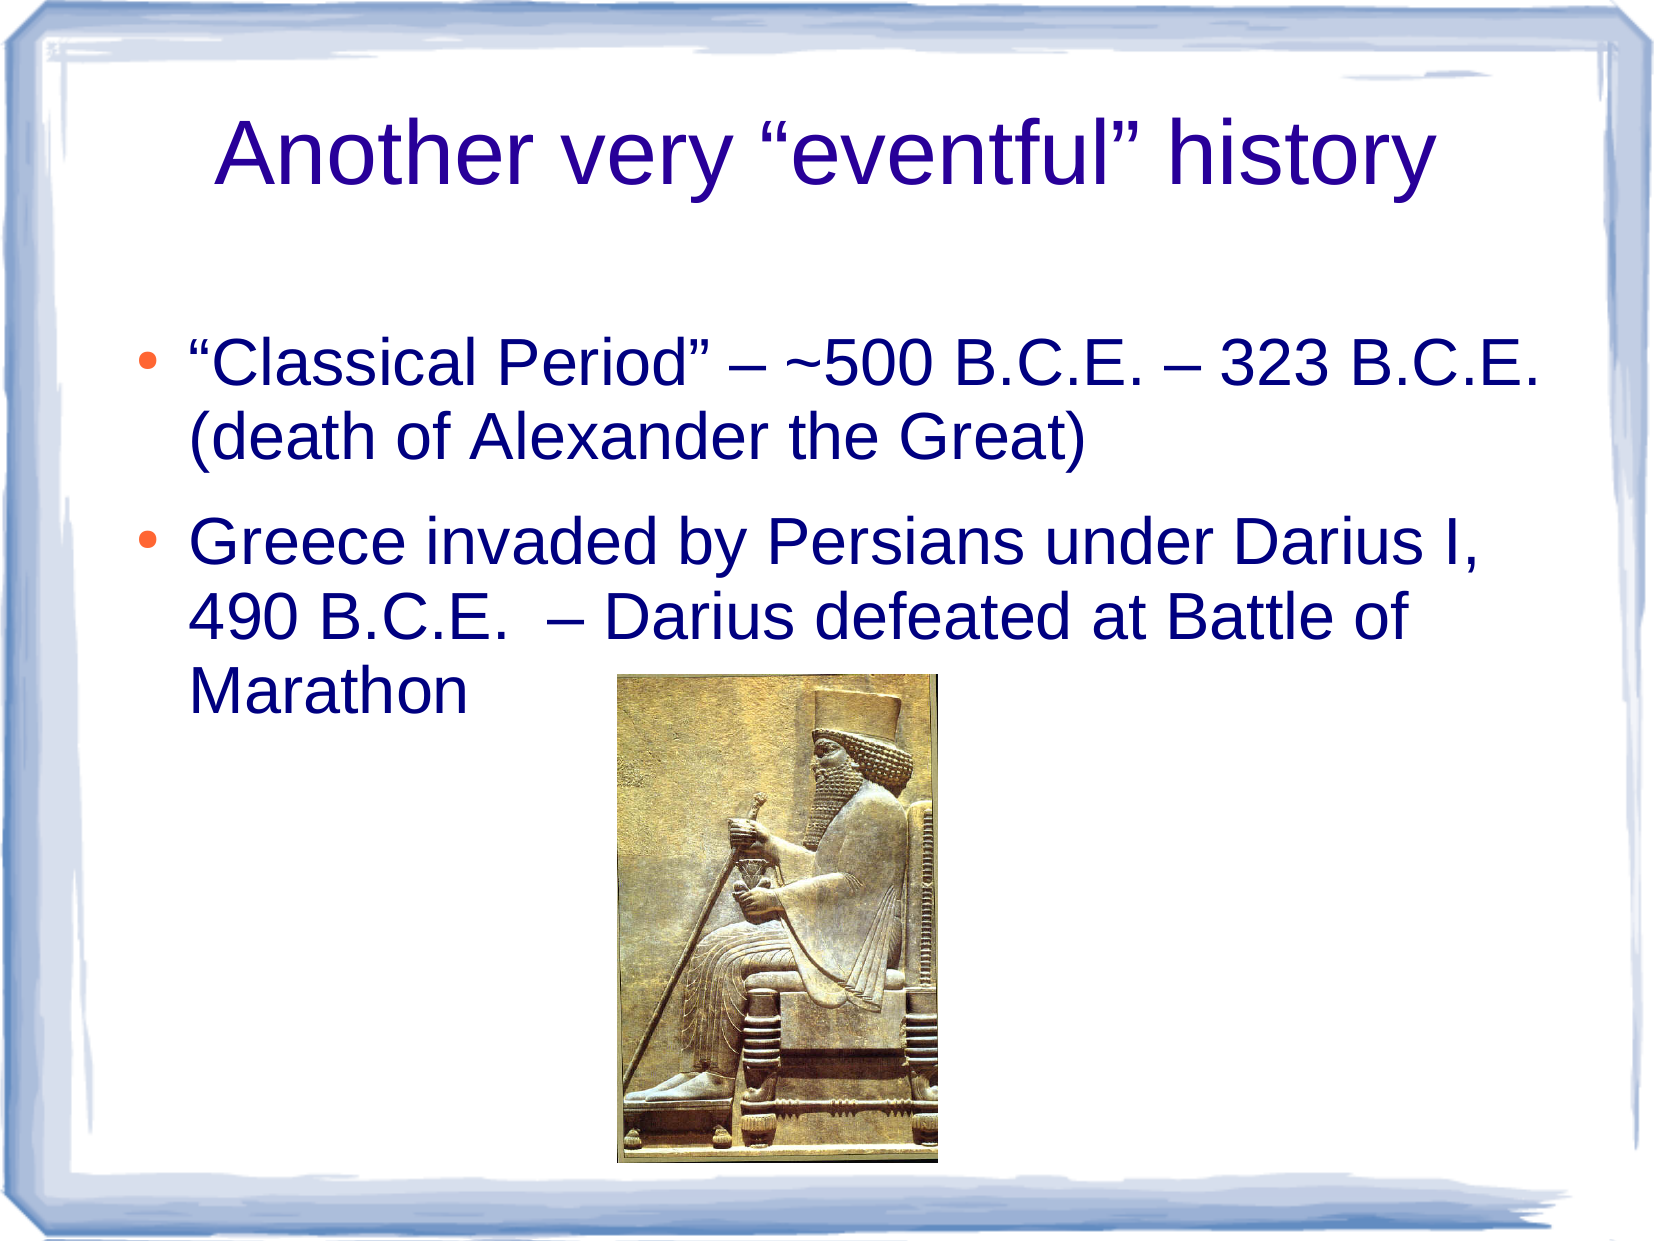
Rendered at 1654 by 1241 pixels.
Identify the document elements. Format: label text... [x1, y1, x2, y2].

title Another very “eventful” history [82, 56, 1571, 250]
list “Classical Period” – ~500 B.C.E. – 323 B.C.E. (death of Alexander the Great) Greece invaded by Persians under Darius I, 490 B.C.E. – Darius defeated at Battle of Marathon [118, 324, 1571, 990]
picture [0, 0, 1654, 1241]
